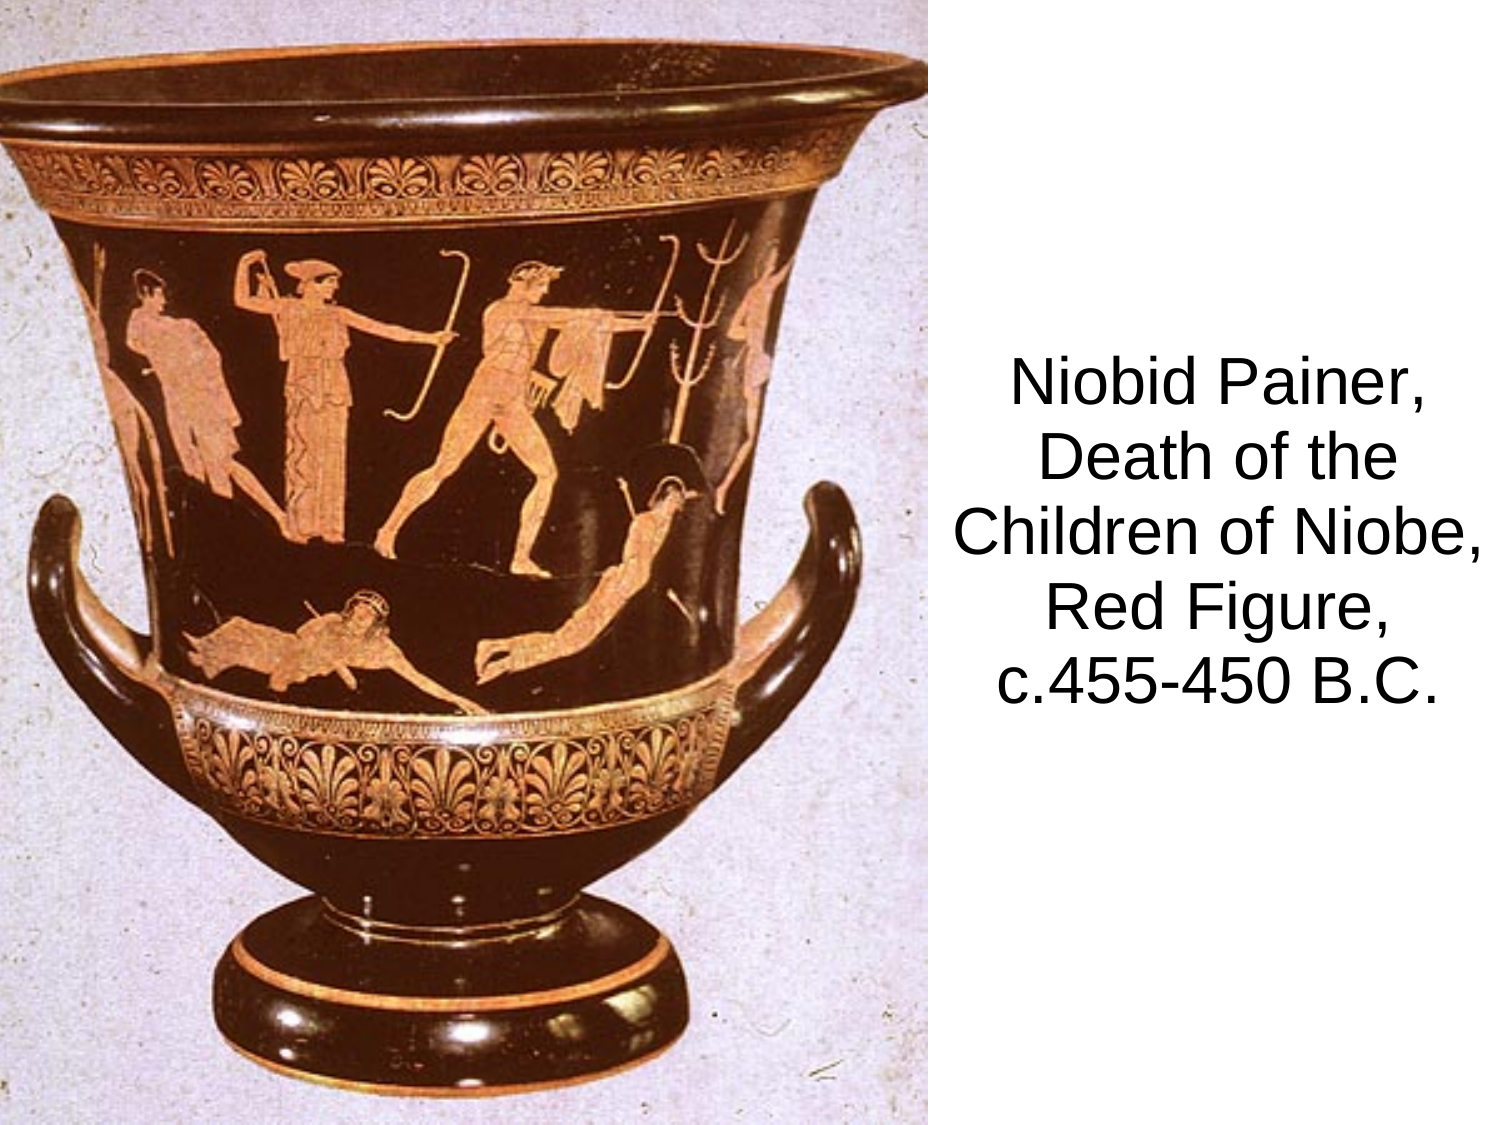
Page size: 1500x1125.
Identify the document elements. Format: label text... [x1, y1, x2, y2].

title Niobid Painer, Death of the Children of Niobe, Red Figure, c.455-450 B.C. [937, 0, 1500, 1063]
picture [0, 0, 928, 1125]
